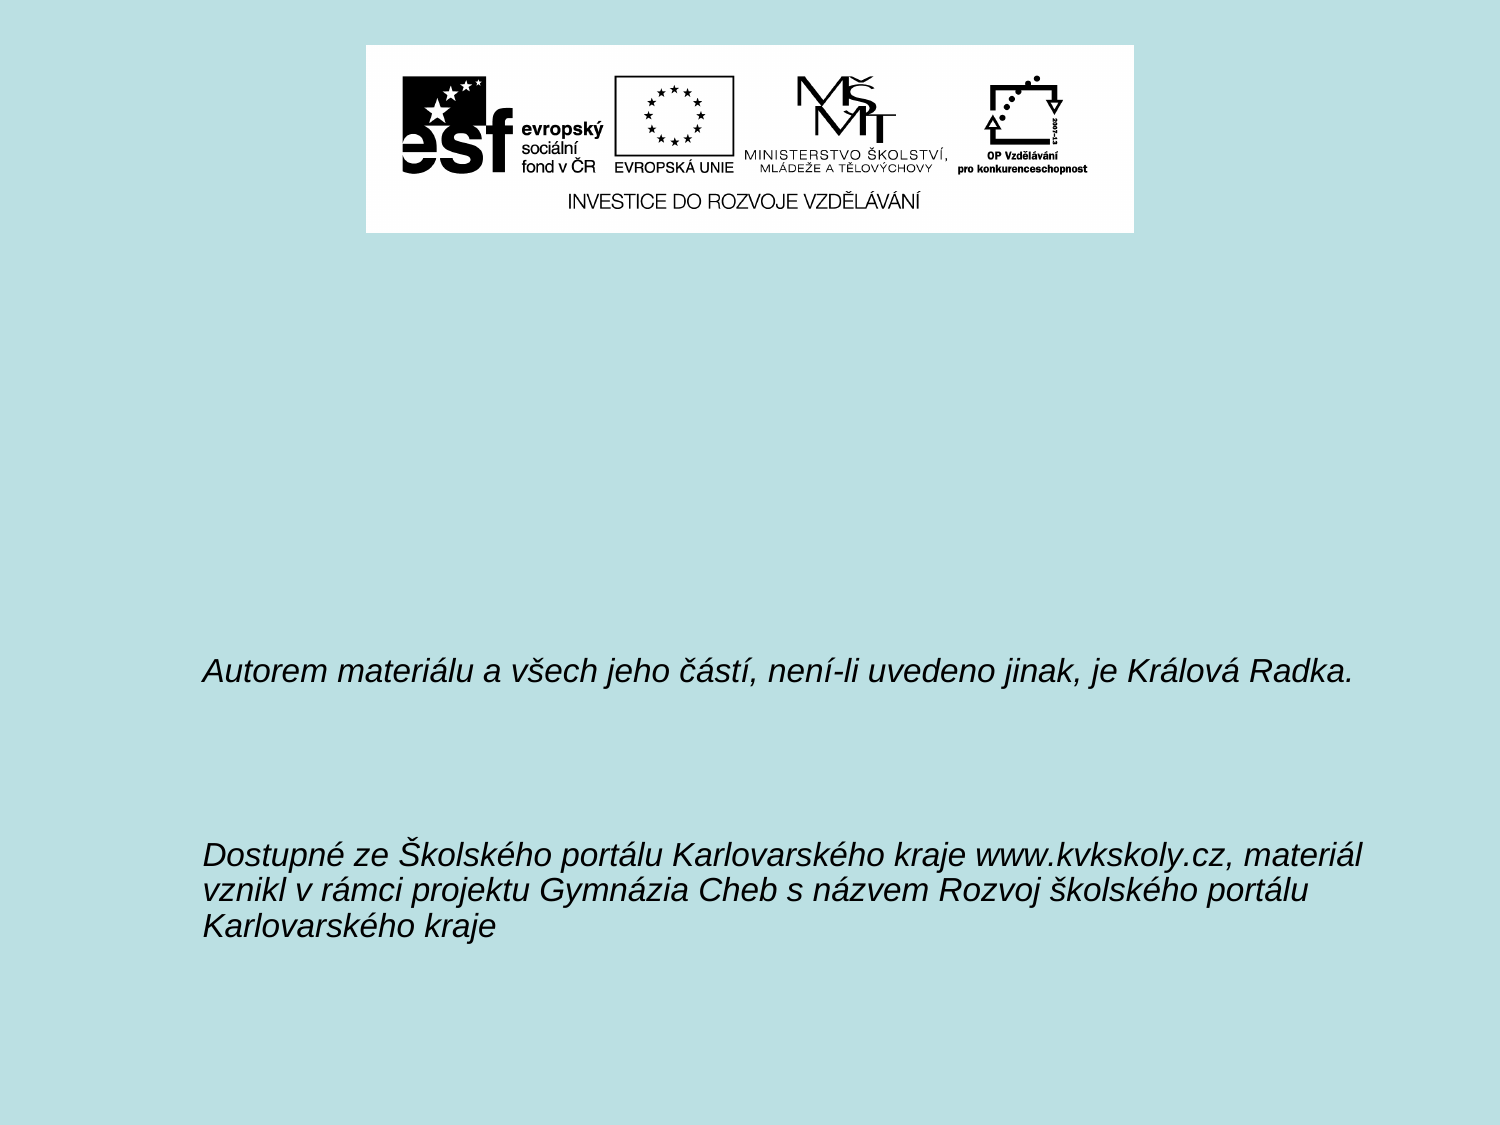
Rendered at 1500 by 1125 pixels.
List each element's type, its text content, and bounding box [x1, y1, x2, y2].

list Autorem materiálu a všech jeho částí, není-li uvedeno jinak, je Králová Radka. Dostupné ze Školského portálu Karlovarského kraje www.kvkskoly.cz, materiál vznikl v rámci projektu Gymnázia Cheb s názvem Rozvoj školského portálu Karlovarského kraje [75, 262, 1426, 1005]
picture [366, 45, 1134, 233]
